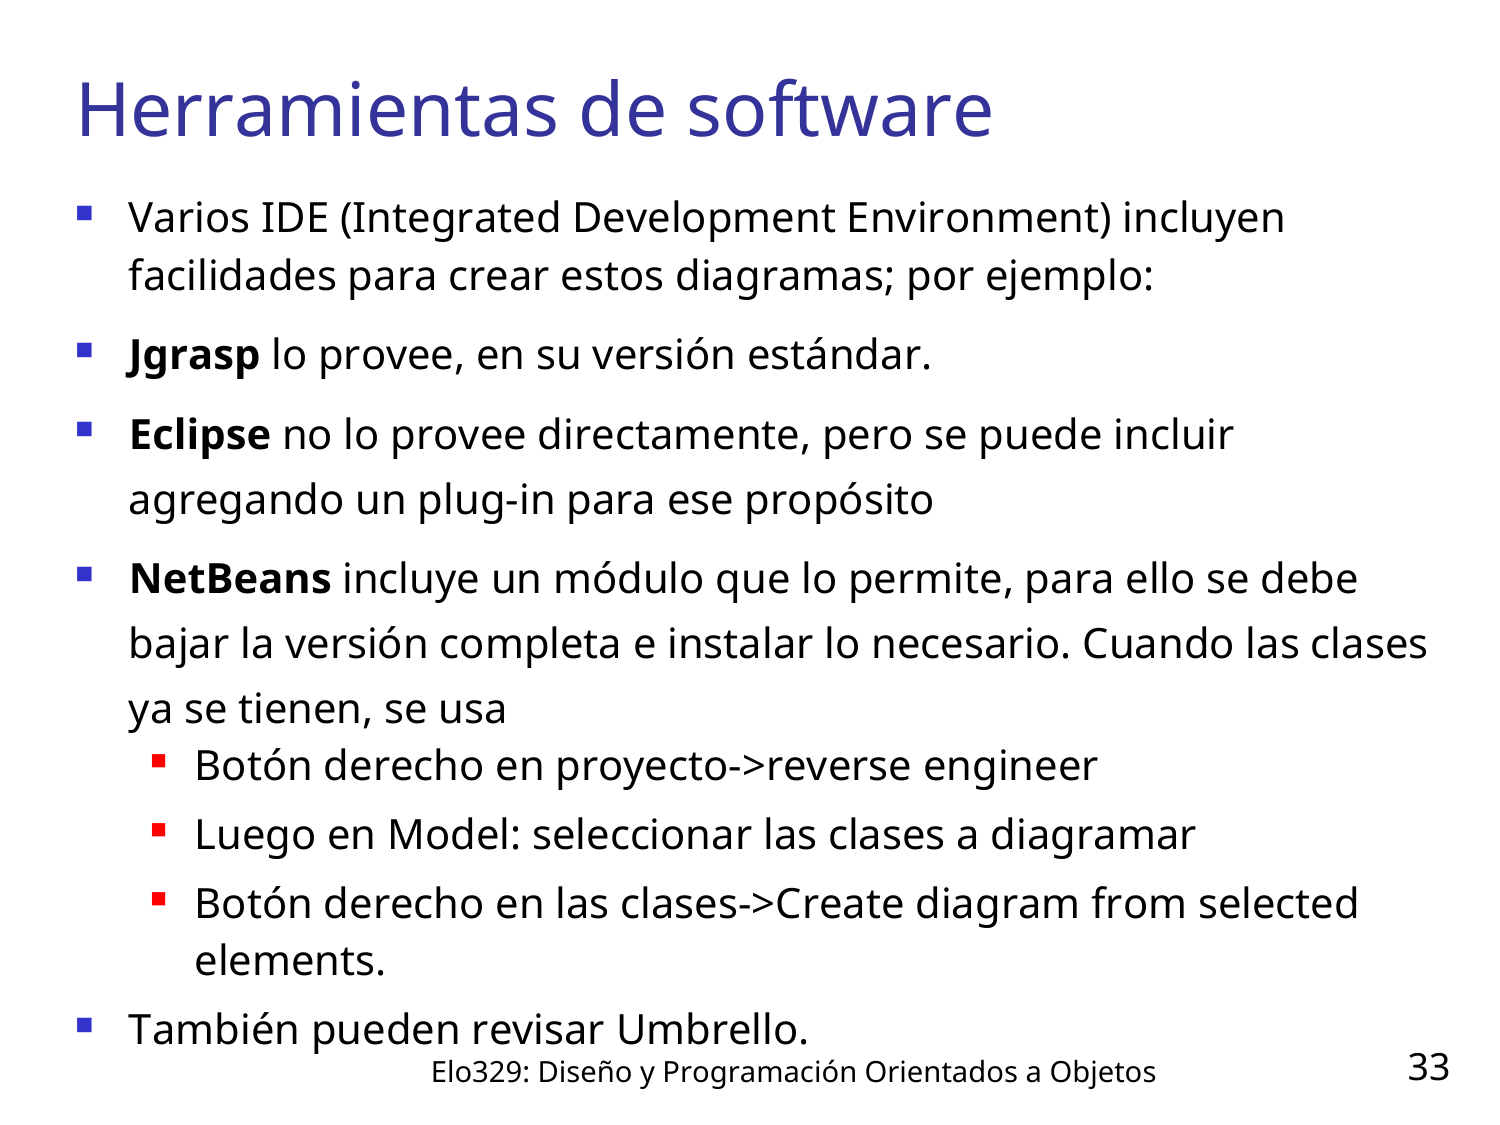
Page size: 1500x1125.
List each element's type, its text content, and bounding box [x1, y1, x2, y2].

title Herramientas de software [75, 25, 1449, 188]
list Varios IDE (Integrated Development Environment) incluyen facilidades para crear estos diagramas; por ejemplo: Jgrasp lo provee, en su versión estándar. Eclipse no lo provee directamente, pero se puede incluir agregando un plug-in para ese propósito‏ NetBeans incluye un módulo que lo permite, para ello se debe bajar la versión completa e instalar lo necesario. Cuando las clases ya se tienen, se usa Botón derecho en proyecto->reverse engineer Luego en Model: seleccionar las clases a diagramar Botón derecho en las clases->Create diagram from selected elements. También pueden revisar Umbrello. [75, 187, 1446, 1051]
